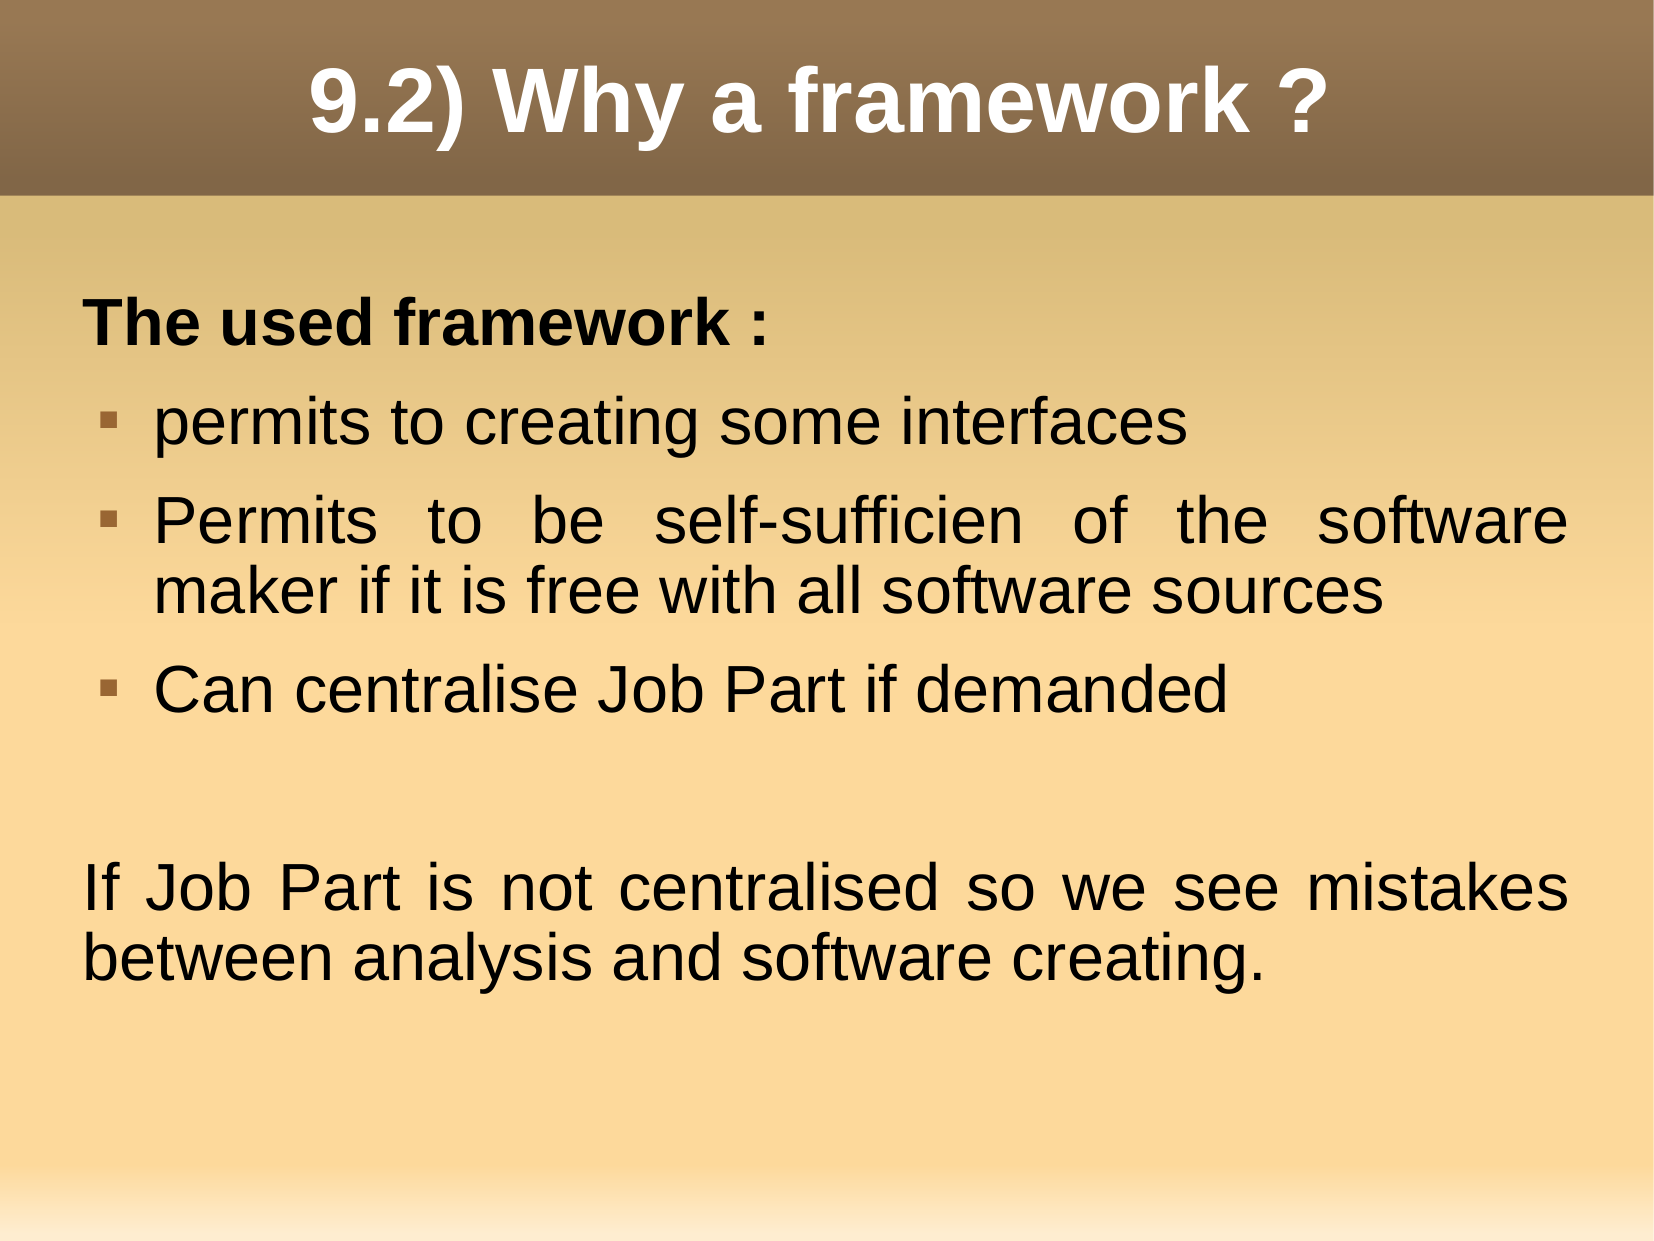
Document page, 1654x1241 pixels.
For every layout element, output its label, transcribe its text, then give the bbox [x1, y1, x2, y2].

picture [0, 0, 1654, 1241]
title 9.2) Why a framework ? [76, 7, 1565, 200]
list The used framework : permits to creating some interfaces Permits to be self-sufficien of the software maker if it is free with all software sources Can centralise Job Part if demanded If Job Part is not centralised so we see mistakes between analysis and software creating. [82, 290, 1571, 1094]
